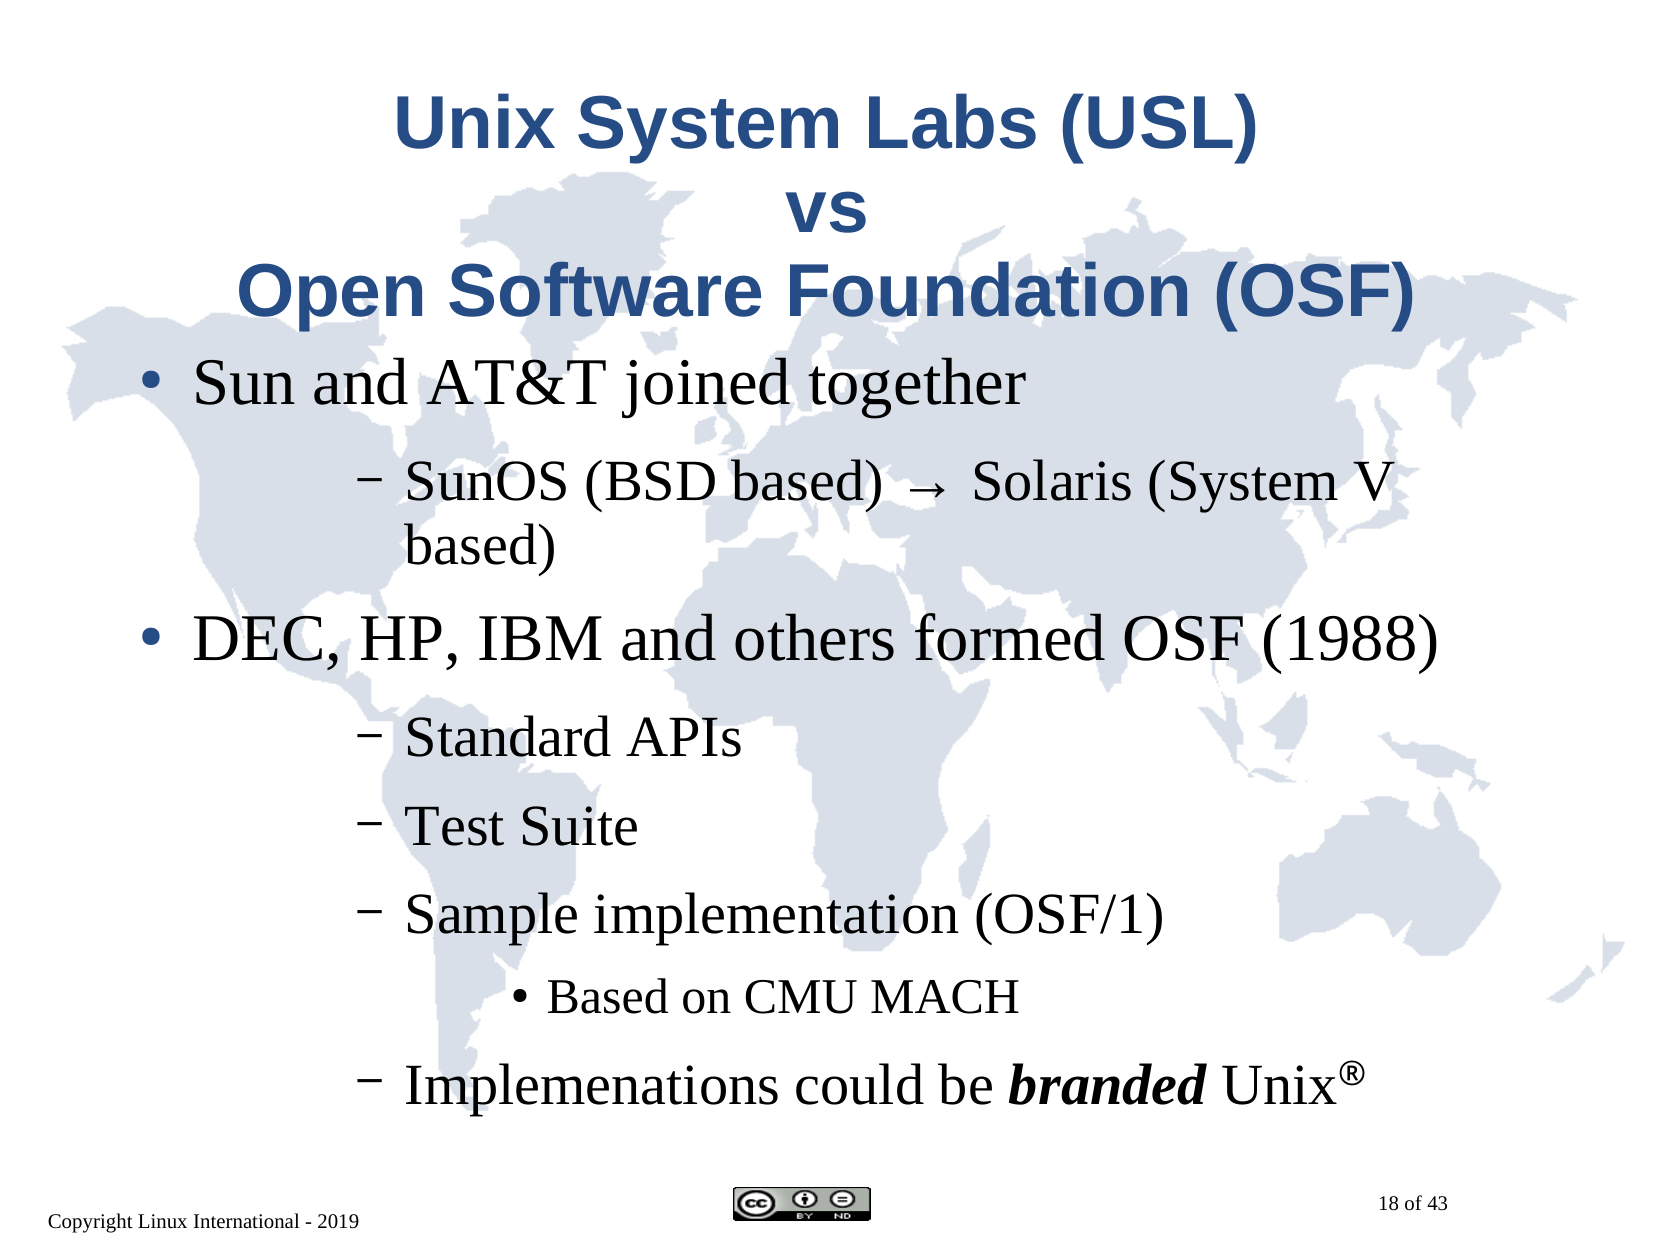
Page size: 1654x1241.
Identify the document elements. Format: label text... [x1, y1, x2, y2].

picture [733, 1187, 871, 1221]
title Unix System Labs (USL) vs Open Software Foundation (OSF) [121, 80, 1533, 333]
list Sun and AT&T joined together SunOS (BSD based) → Solaris (System V based) DEC, HP, IBM and others formed OSF (1988) Standard APIs Test Suite Sample implementation (OSF/1) Based on CMU MACH Implemenations could be branded Unix® [121, 344, 1533, 1122]
picture [37, 91, 1653, 1147]
